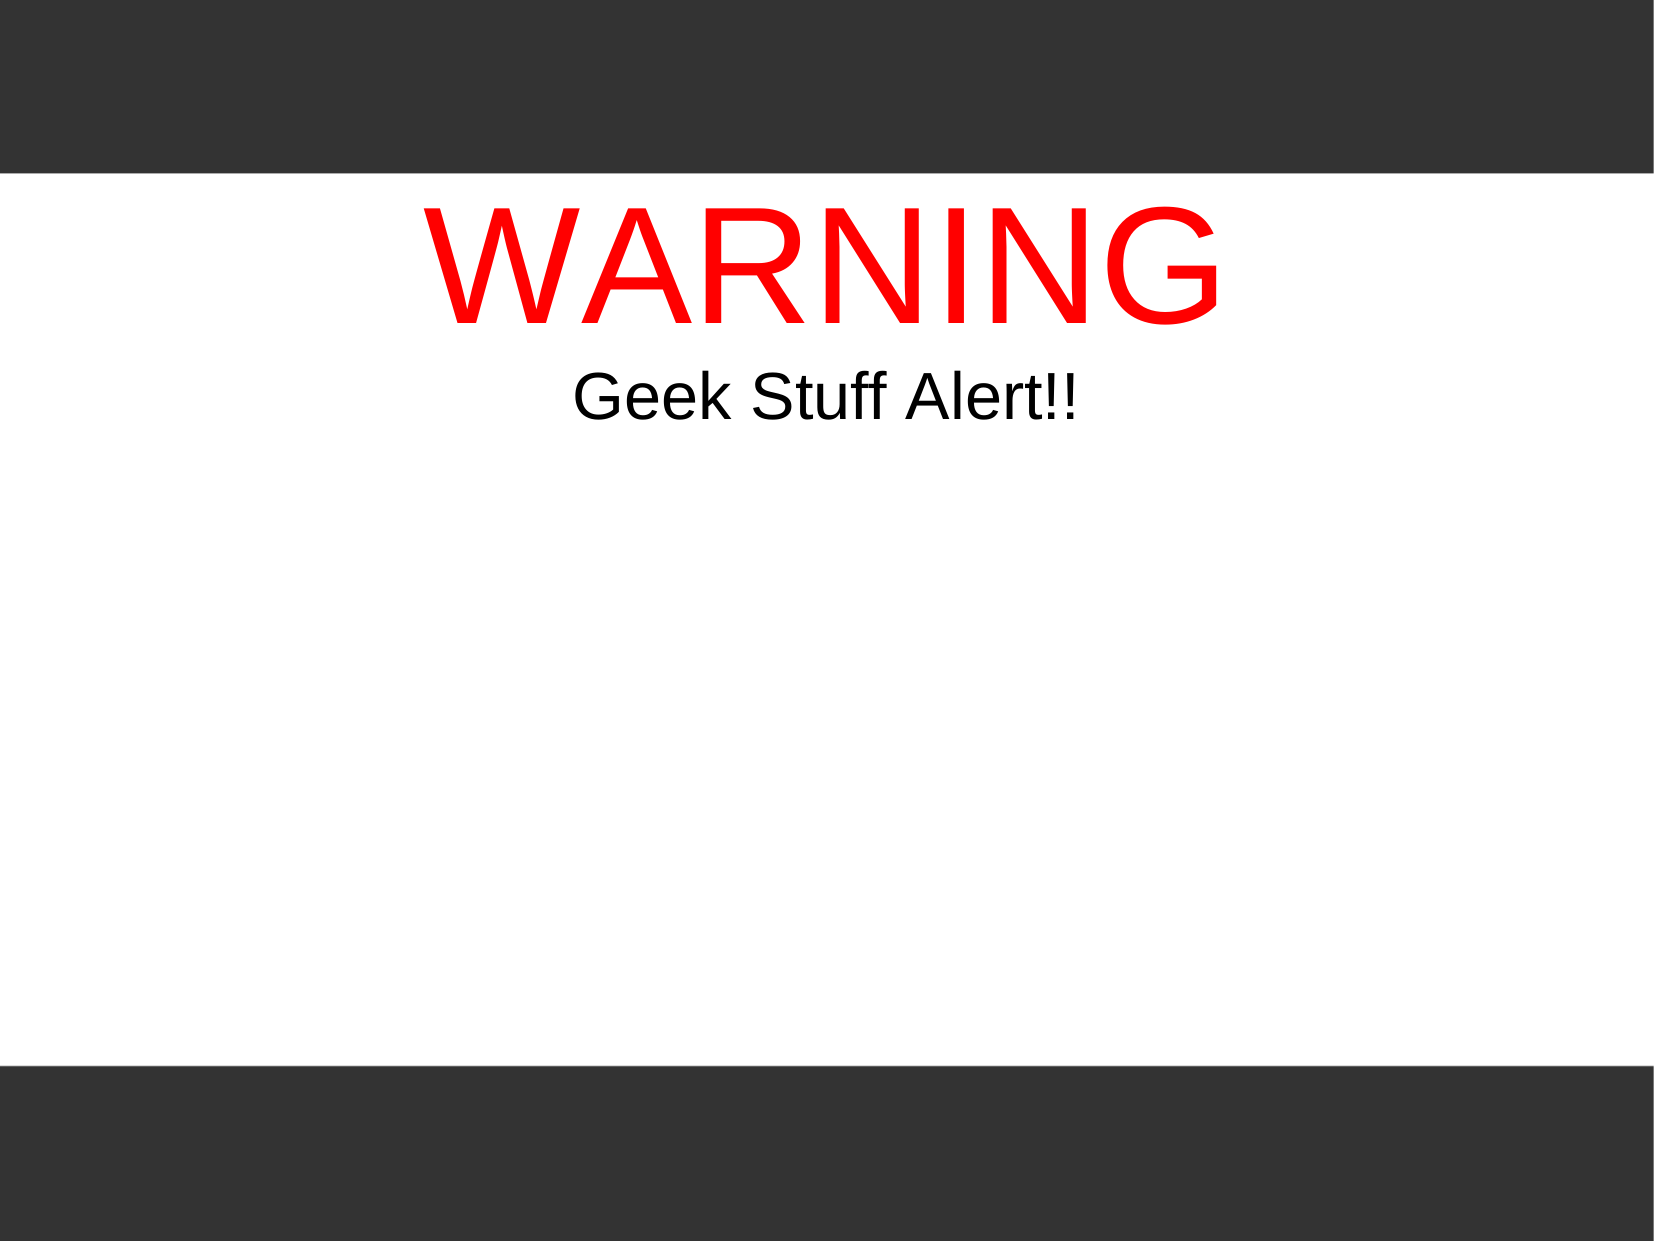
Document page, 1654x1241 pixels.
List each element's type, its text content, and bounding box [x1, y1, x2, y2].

subtitle WARNING Geek Stuff Alert!! [29, 29, 1625, 1034]
picture [0, 0, 1654, 1241]
